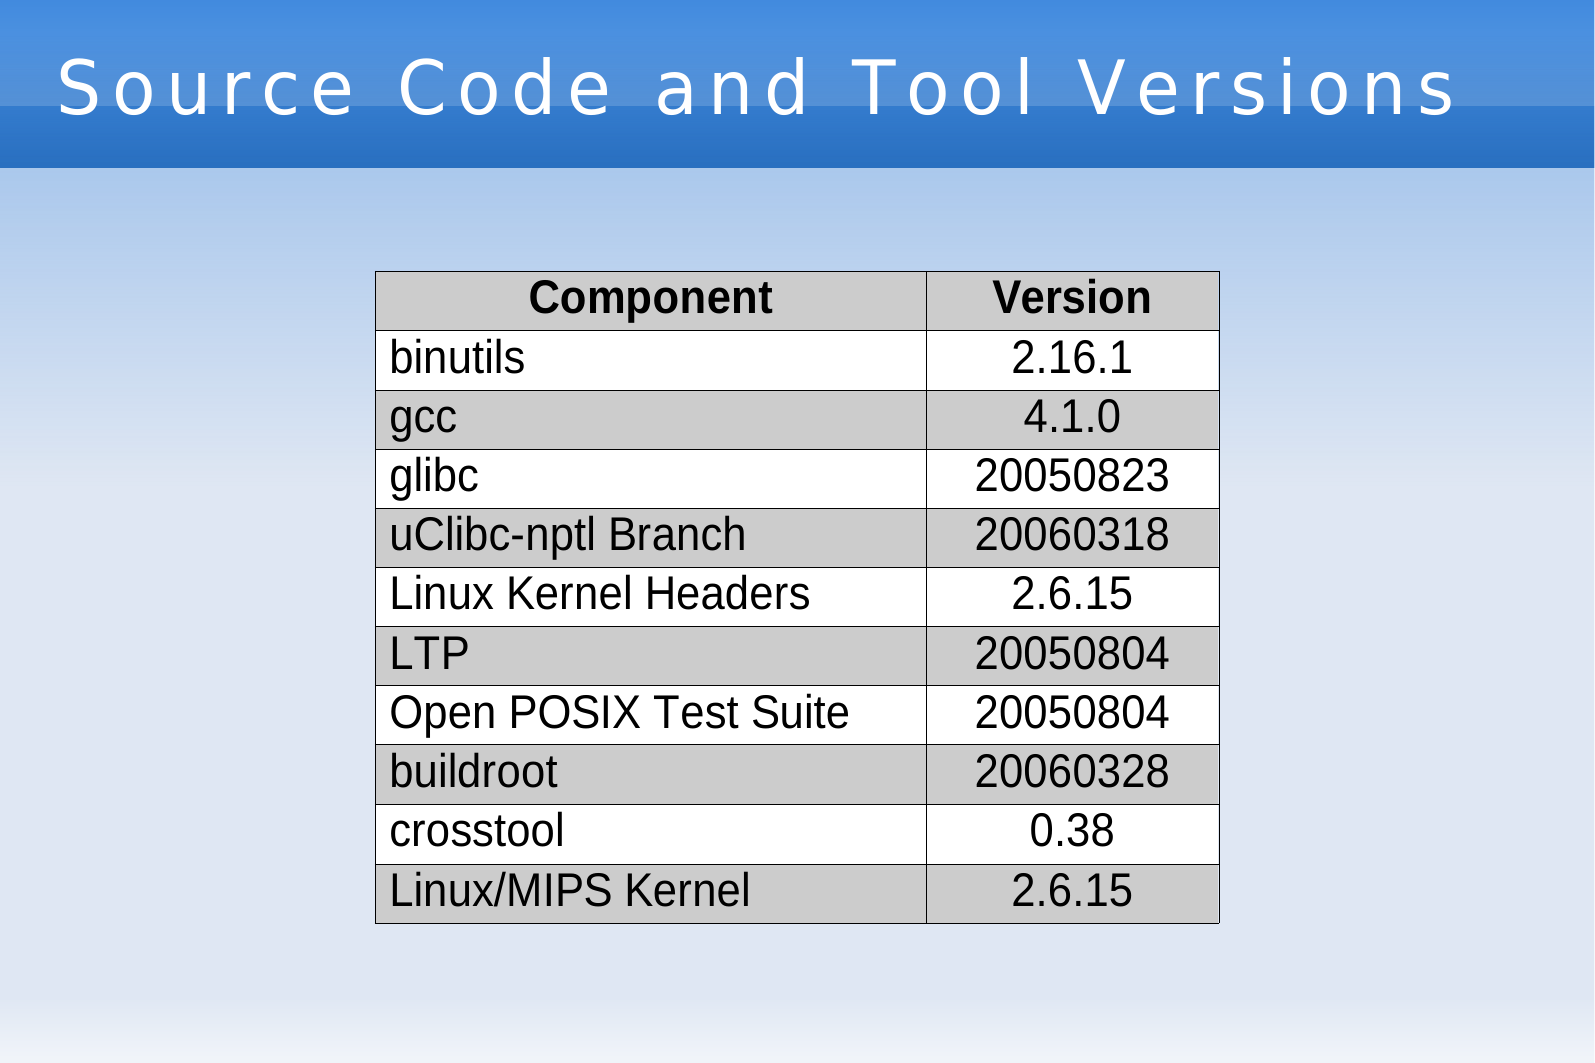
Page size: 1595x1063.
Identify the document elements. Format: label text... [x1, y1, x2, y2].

picture [0, 0, 1595, 1063]
title Source Code and Tool Versions [56, 25, 1463, 153]
chart [373, 269, 1221, 942]
